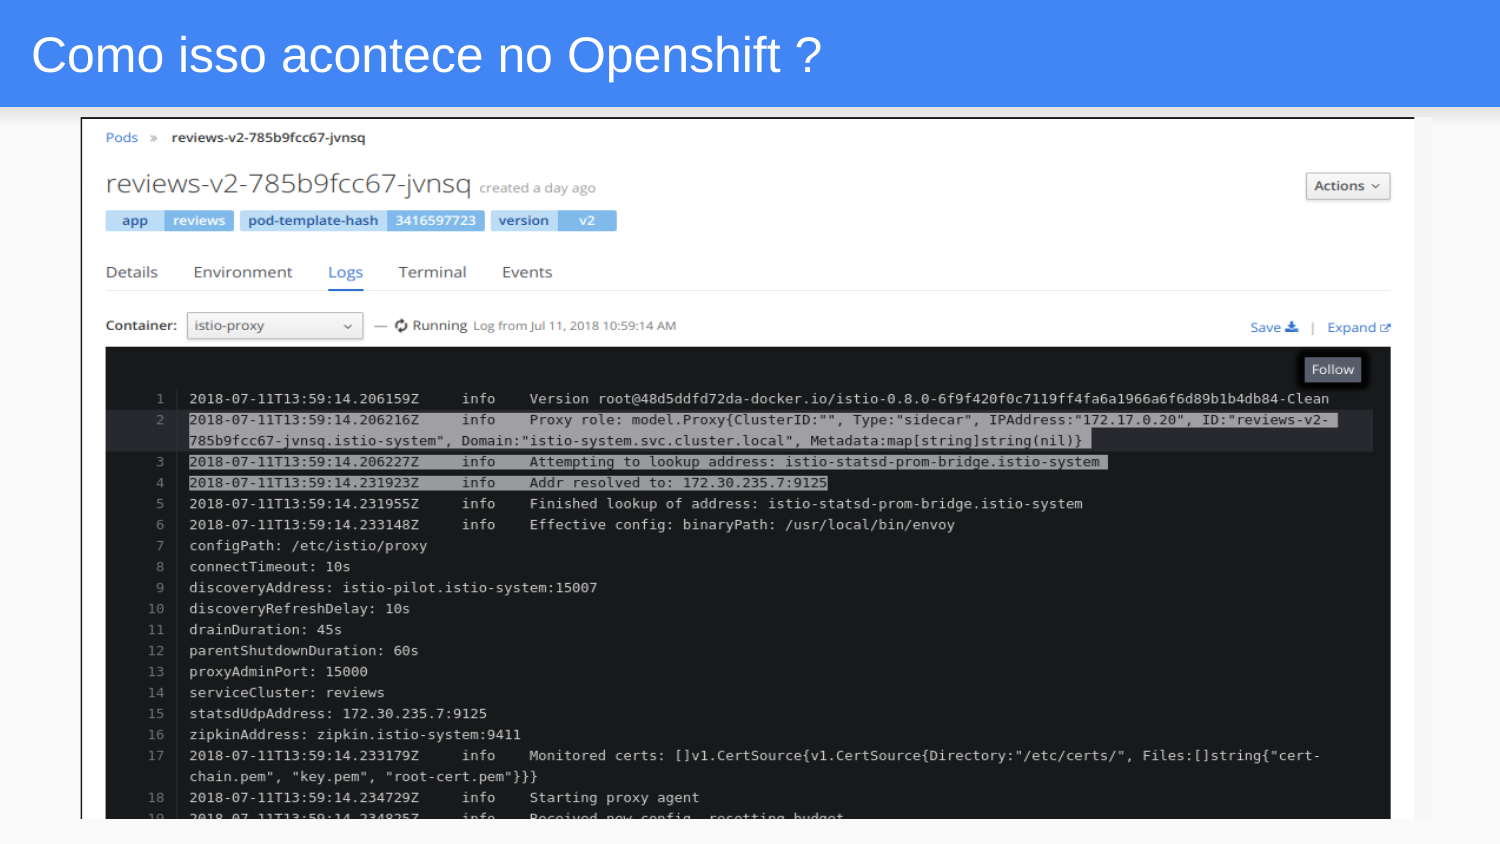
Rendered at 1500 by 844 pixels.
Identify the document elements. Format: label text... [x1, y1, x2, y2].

picture [80, 117, 1432, 819]
title Como isso acontece no Openshift ? [16, 2, 1464, 102]
